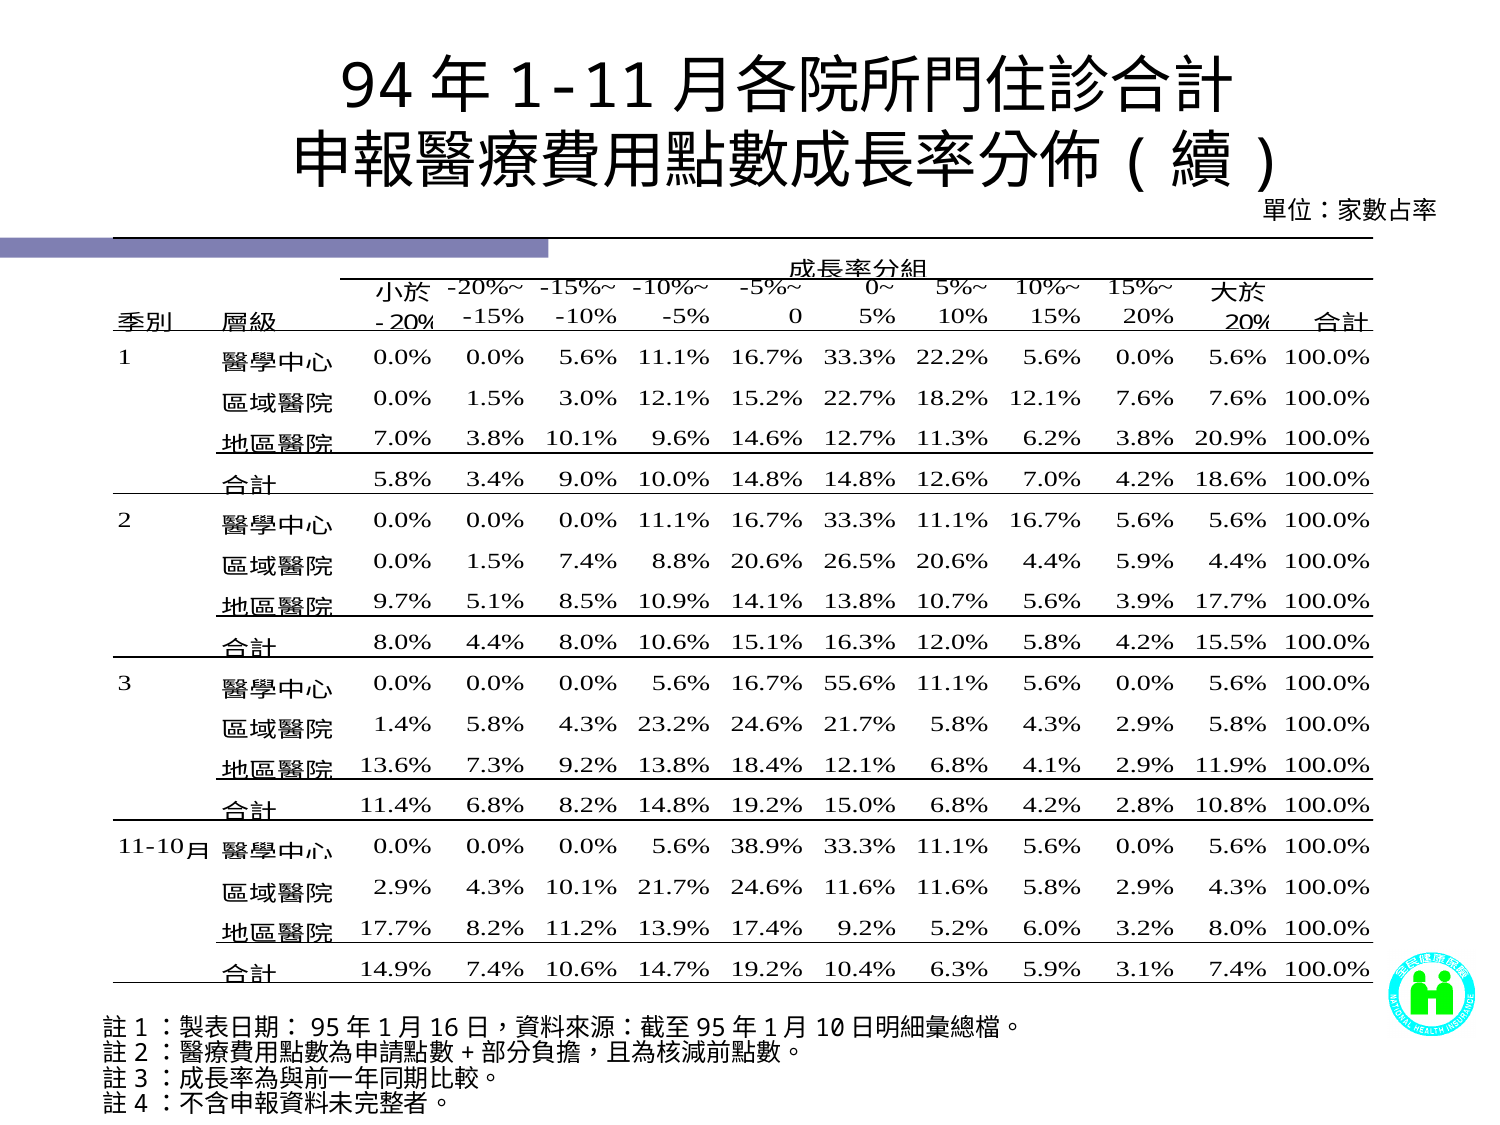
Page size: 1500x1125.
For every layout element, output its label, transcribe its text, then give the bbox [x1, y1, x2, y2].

text_box 註1：製表日期：95年1月16日，資料來源：截至95年1月10日明細彙總檔。 註2：醫療費用點數為申請點數+部分負擔，且為核減前點數。 註3：成長率為與前一年同期比較。 註4：不含申報資料未完整者。 [87, 1007, 1426, 1125]
text_box 單位：家數占率 [1237, 187, 1463, 233]
title 94年1-11月各院所門住診合計 申報醫療費用點數成長率分佈(續) [150, 37, 1426, 188]
chart [112, 237, 1375, 984]
